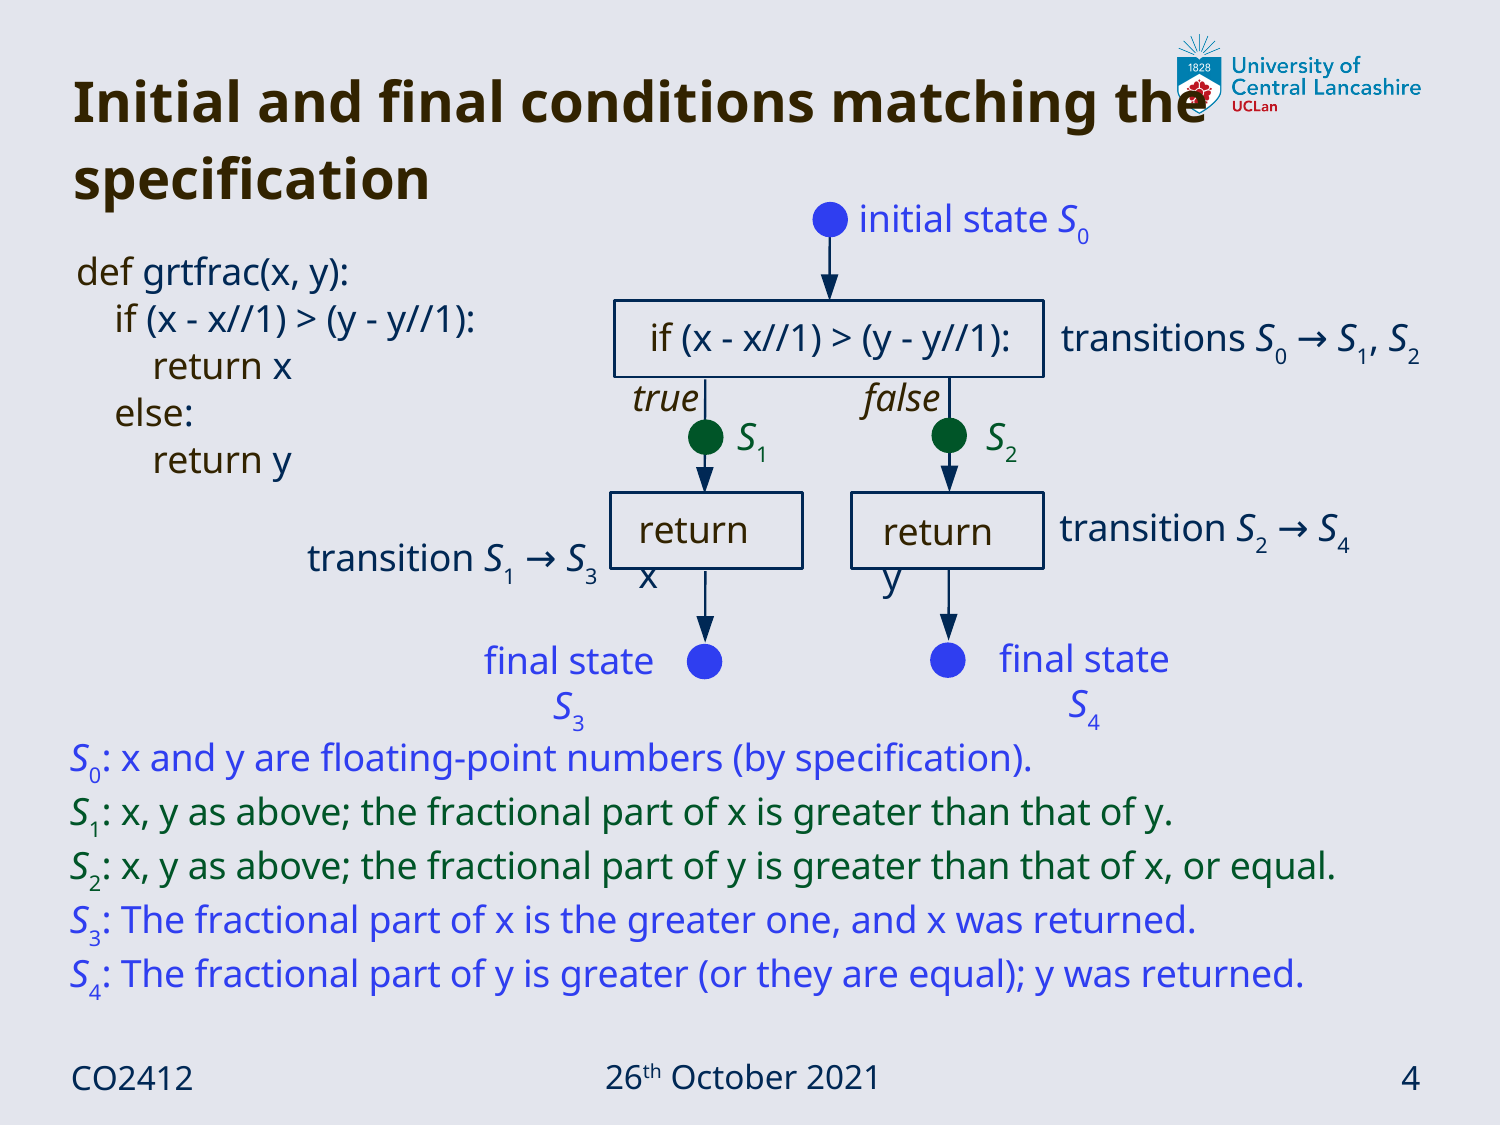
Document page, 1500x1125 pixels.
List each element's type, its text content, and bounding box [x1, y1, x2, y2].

text_box return x [623, 498, 785, 559]
title Initial and final conditions matching the specification [58, 93, 1475, 186]
text_box transition S1 → S3 [280, 527, 625, 597]
text_box def grtfrac(x, y): if (x - x//1) > (y - y//1): return x else: return y [59, 240, 523, 511]
text_box S2 [964, 405, 1040, 475]
text_box S0: x and y are floating-point numbers (by specification). S1: x, y as above; the fractional part of x is greater than that of y. S2: x, y as above; the fractional part of y is greater than that of x, or equal. S3: The fractional part of x is the greater one, and x was returned. S4: The fractional part of y is greater (or they are equal); y was returned. [55, 726, 1457, 1012]
text_box [930, 642, 963, 678]
text_box false [800, 366, 1004, 427]
picture [1177, 34, 1421, 93]
text_box return y [867, 500, 1029, 561]
text_box transition S2 → S4 [1032, 496, 1377, 566]
text_box initial state S0 [807, 187, 1141, 257]
text_box transitions S0 → S1, S2 [1040, 307, 1441, 377]
text_box if (x - x//1) > (y - y//1): [603, 306, 613, 366]
text_box [931, 427, 964, 454]
text_box if (x - x//1) > (y - y//1): [616, 306, 1042, 367]
text_box [688, 427, 715, 455]
text_box final state S3 [448, 629, 690, 699]
text_box true [564, 366, 767, 427]
text_box S1 [715, 405, 791, 475]
text_box final state S4 [963, 627, 1205, 697]
text_box [690, 643, 723, 680]
